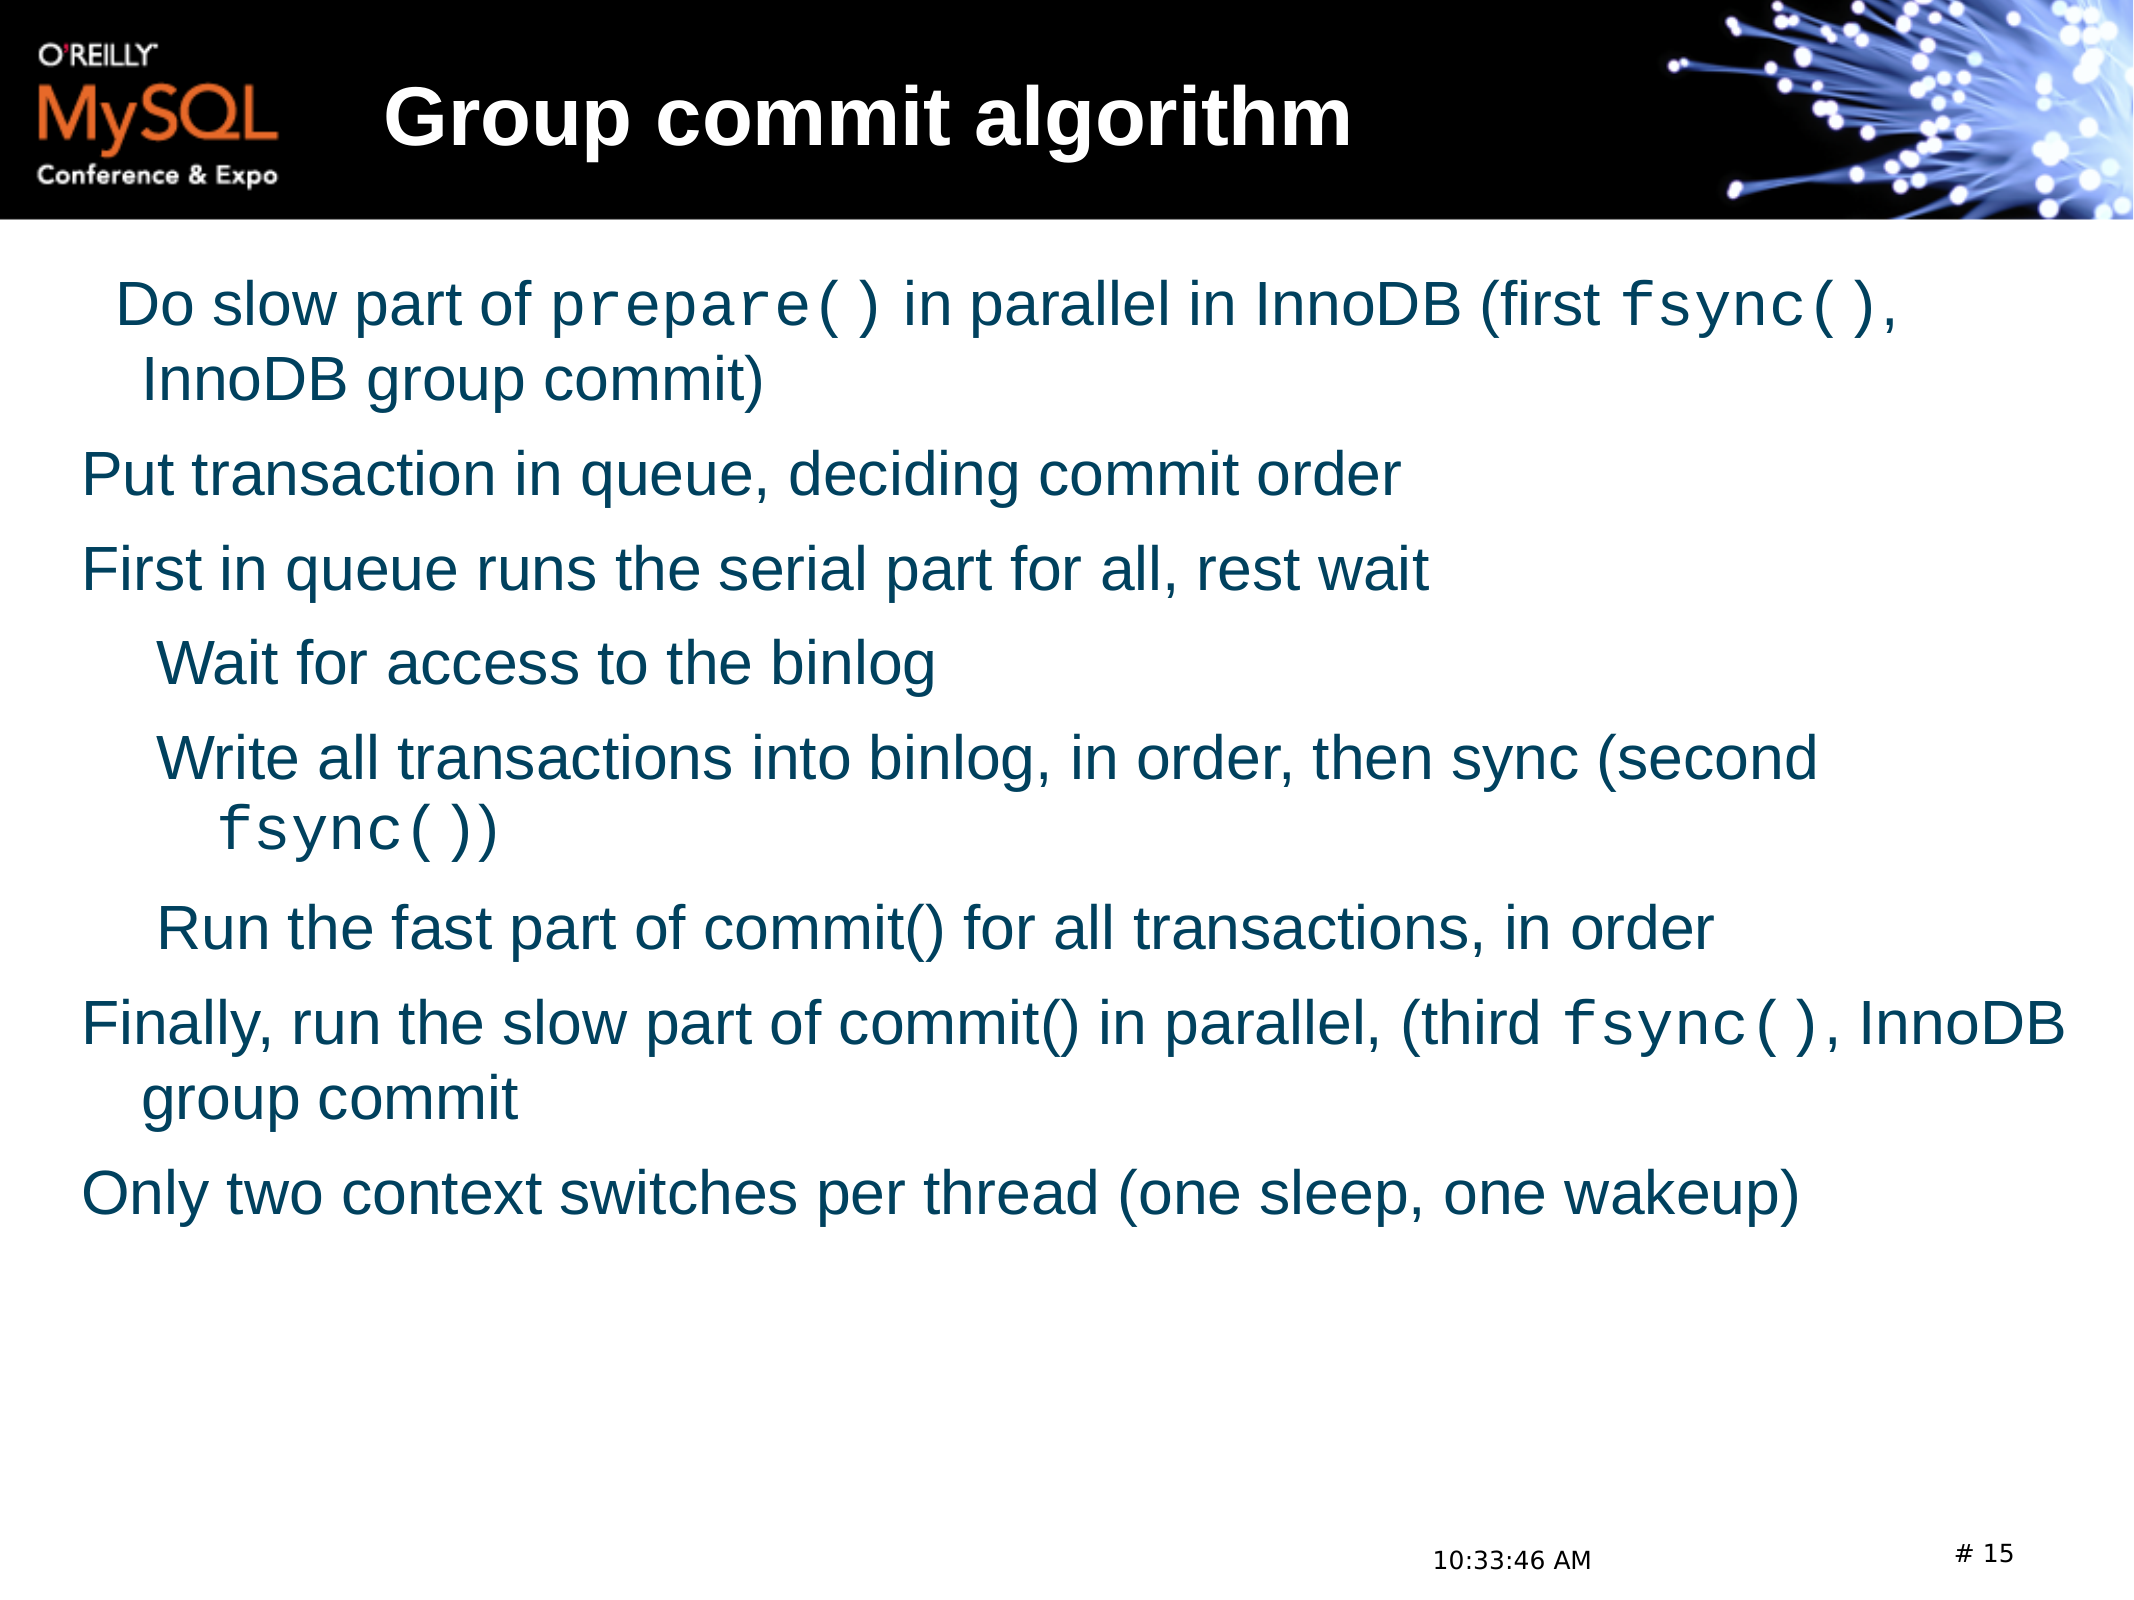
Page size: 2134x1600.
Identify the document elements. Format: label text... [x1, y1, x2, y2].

title Group commit algorithm [374, 38, 2103, 195]
list Do slow part of prepare() in parallel in InnoDB (first fsync(), InnoDB group commit) Put transaction in queue, deciding commit order First in queue runs the serial part for all, rest wait Wait for access to the binlog Write all transactions into binlog, in order, then sync (second fsync()) Run the fast part of commit() for all transactions, in order Finally, run the slow part of commit() in parallel, (third fsync(), InnoDB group commit Only two context switches per thread (one sleep, one wakeup) [0, 260, 2100, 1335]
picture [0, 0, 2134, 1600]
